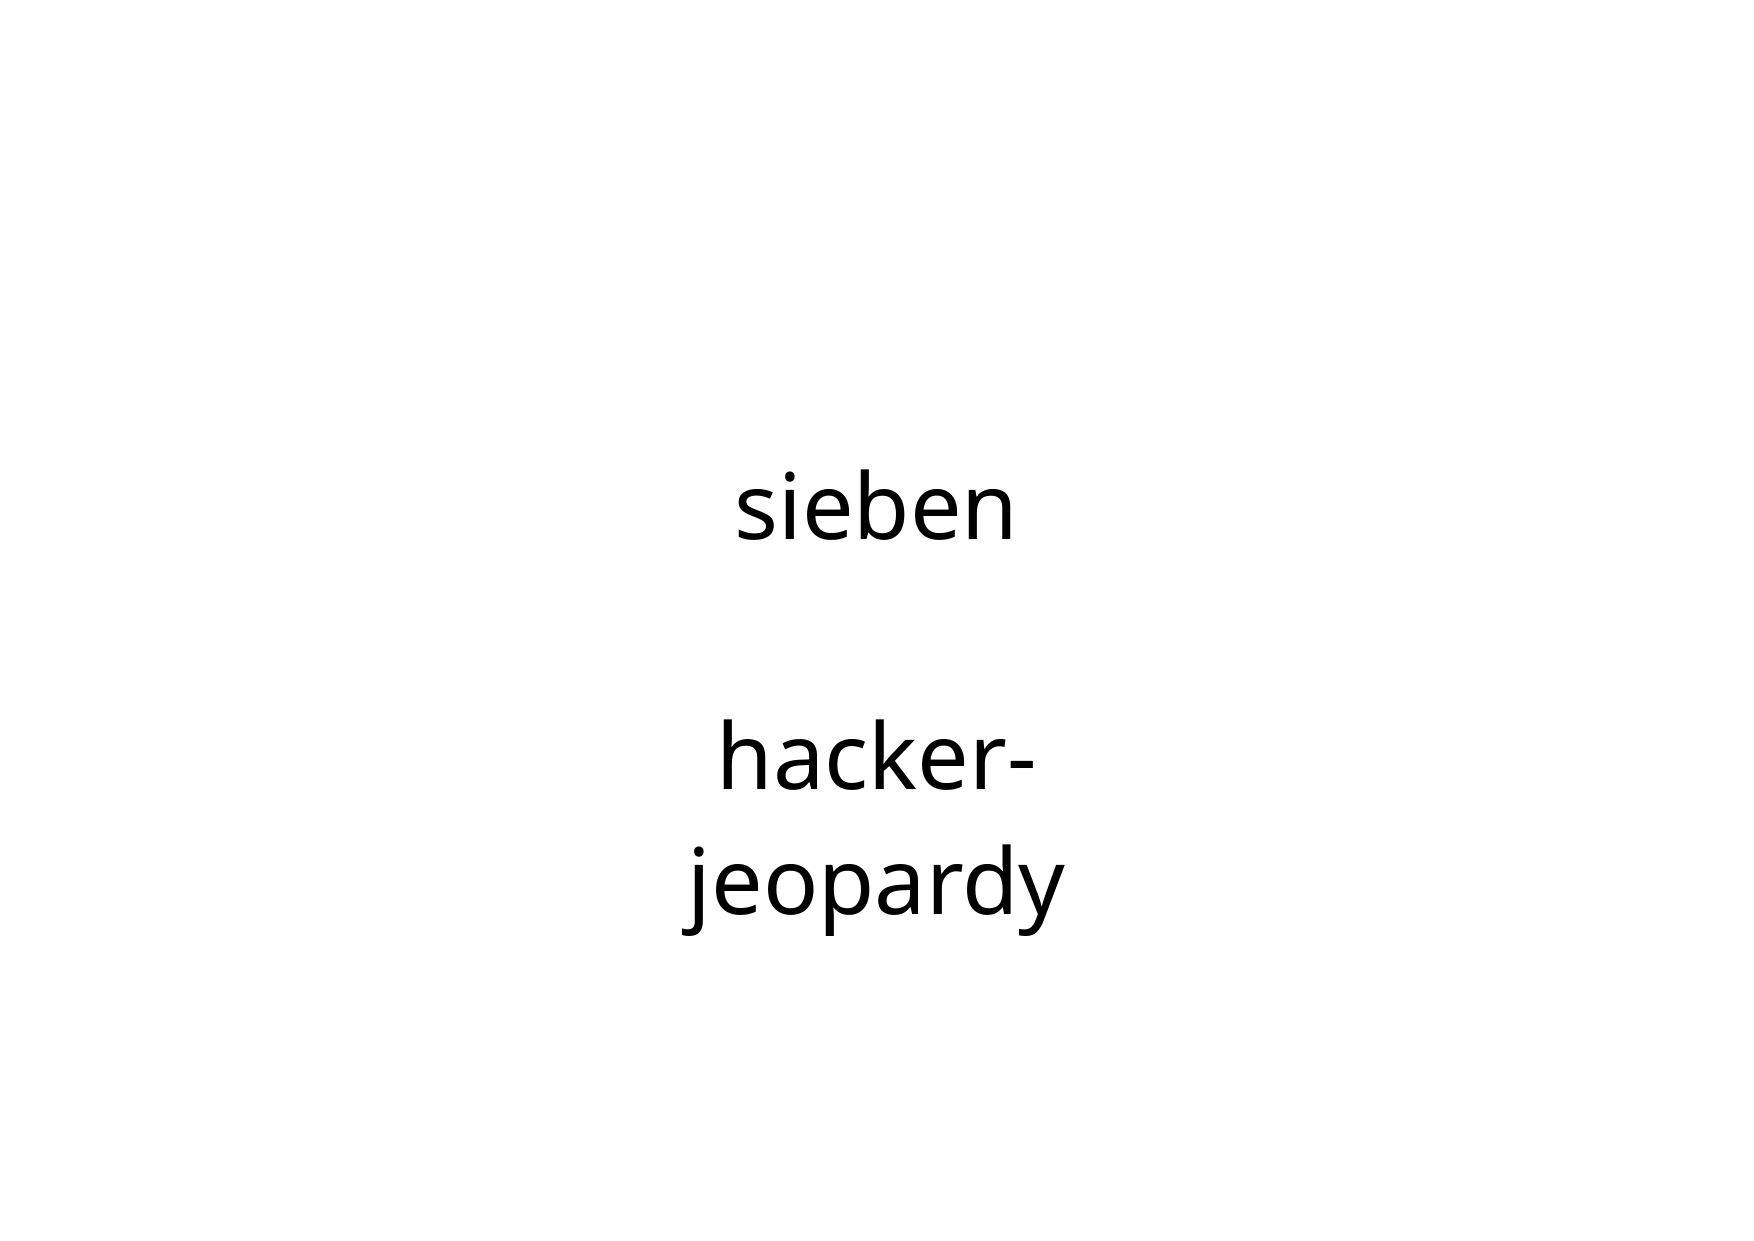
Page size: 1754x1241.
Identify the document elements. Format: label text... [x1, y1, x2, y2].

subtitle sieben hacker- jeopardy [140, 321, 1613, 1063]
